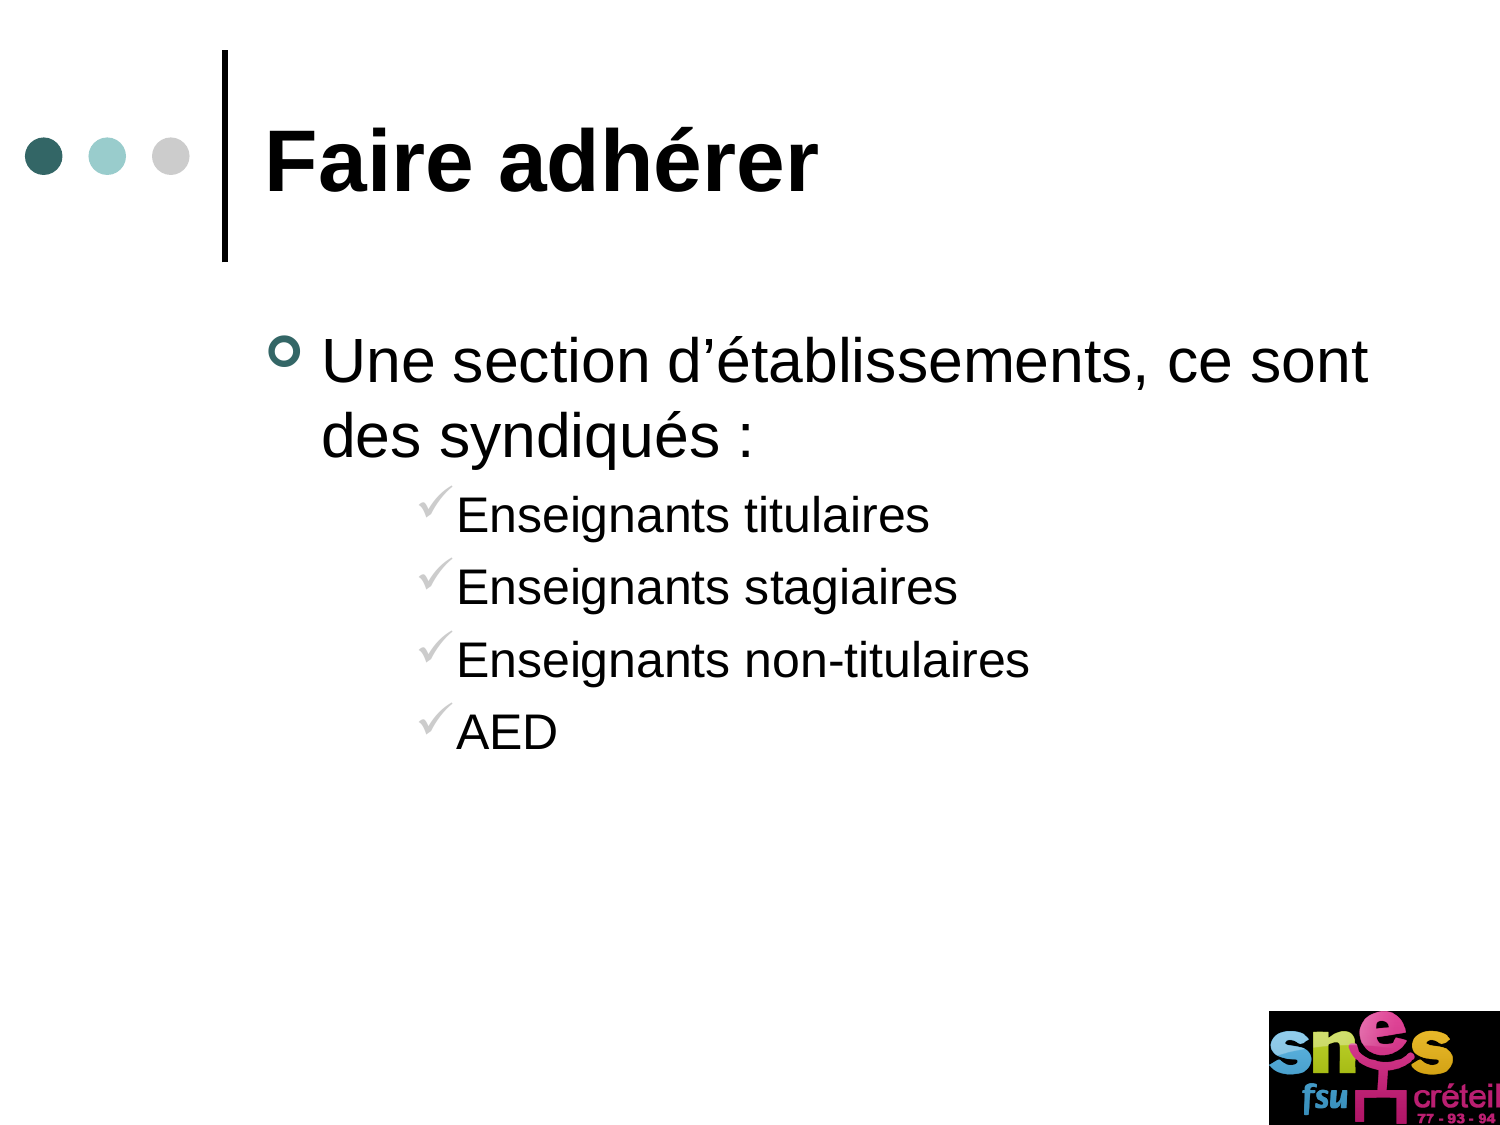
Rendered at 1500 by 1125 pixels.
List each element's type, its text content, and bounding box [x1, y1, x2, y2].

title Faire adhérer [249, 31, 1401, 282]
list Une section d’établissements, ce sont des syndiqués : Enseignants titulaires Enseignants stagiaires Enseignants non-titulaires AED [249, 312, 1401, 988]
picture [1269, 1011, 1500, 1125]
